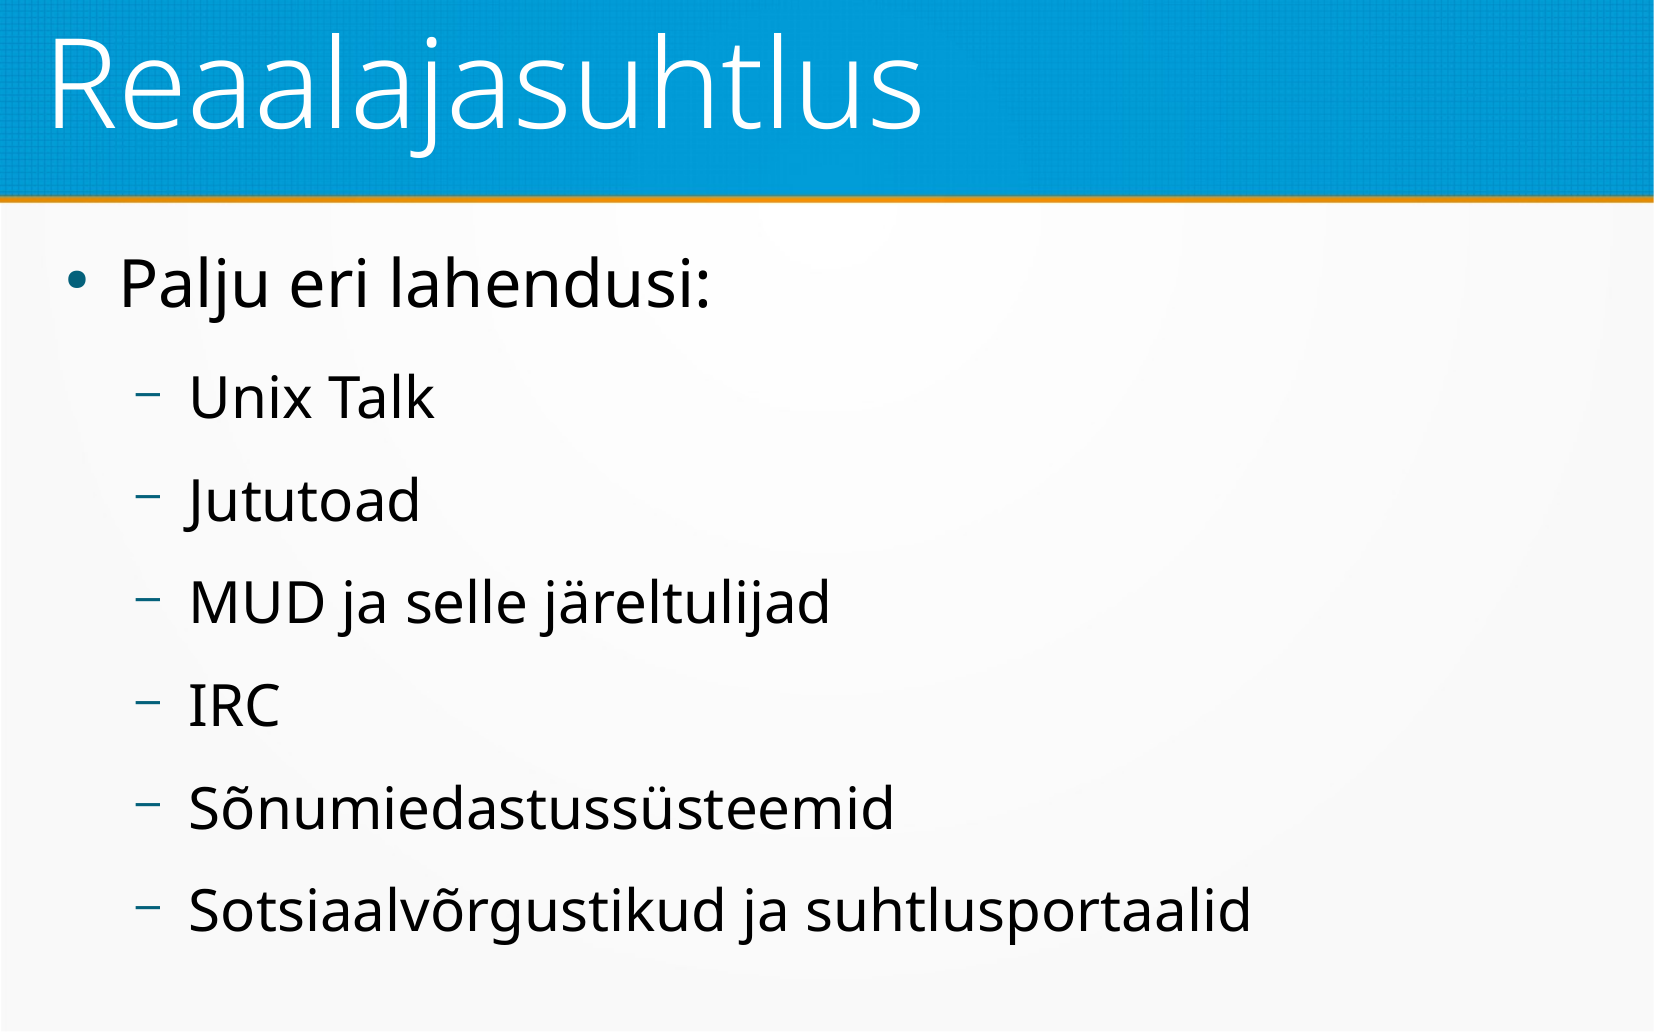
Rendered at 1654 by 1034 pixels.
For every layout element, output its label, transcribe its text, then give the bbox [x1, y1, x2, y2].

list Palju eri lahendusi: Unix Talk Jututoad MUD ja selle järeltulijad IRC Sõnumiedastussüsteemid Sotsiaalvõrgustikud ja suhtlusportaalid [47, 236, 1607, 1002]
title Reaalajasuhtlus [43, 0, 1619, 166]
picture [0, 195, 1654, 1034]
